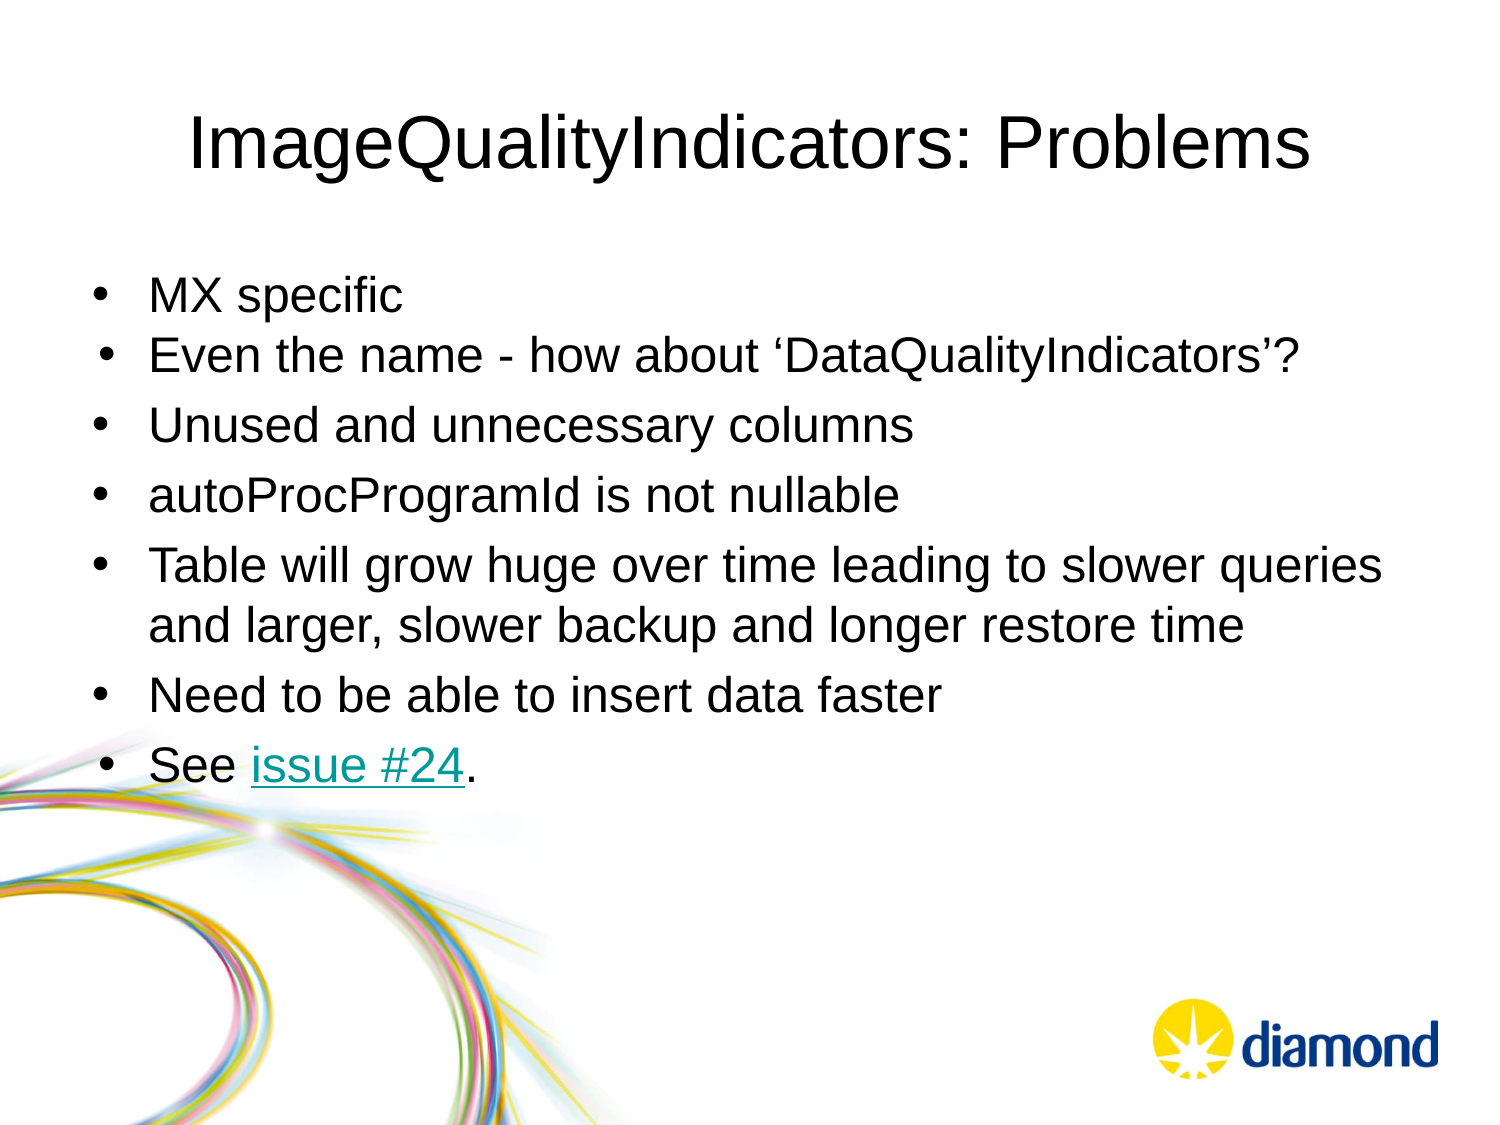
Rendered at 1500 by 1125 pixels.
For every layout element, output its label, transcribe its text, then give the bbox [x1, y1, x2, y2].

picture [0, 587, 1438, 1125]
list MX specific Even the name - how about ‘DataQualityIndicators’? Unused and unnecessary columns autoProcProgramId is not nullable Table will grow huge over time leading to slower queries and larger, slower backup and longer restore time Need to be able to insert data faster See issue #24. [76, 255, 1427, 954]
title ImageQualityIndicators: Problems [75, 45, 1425, 233]
